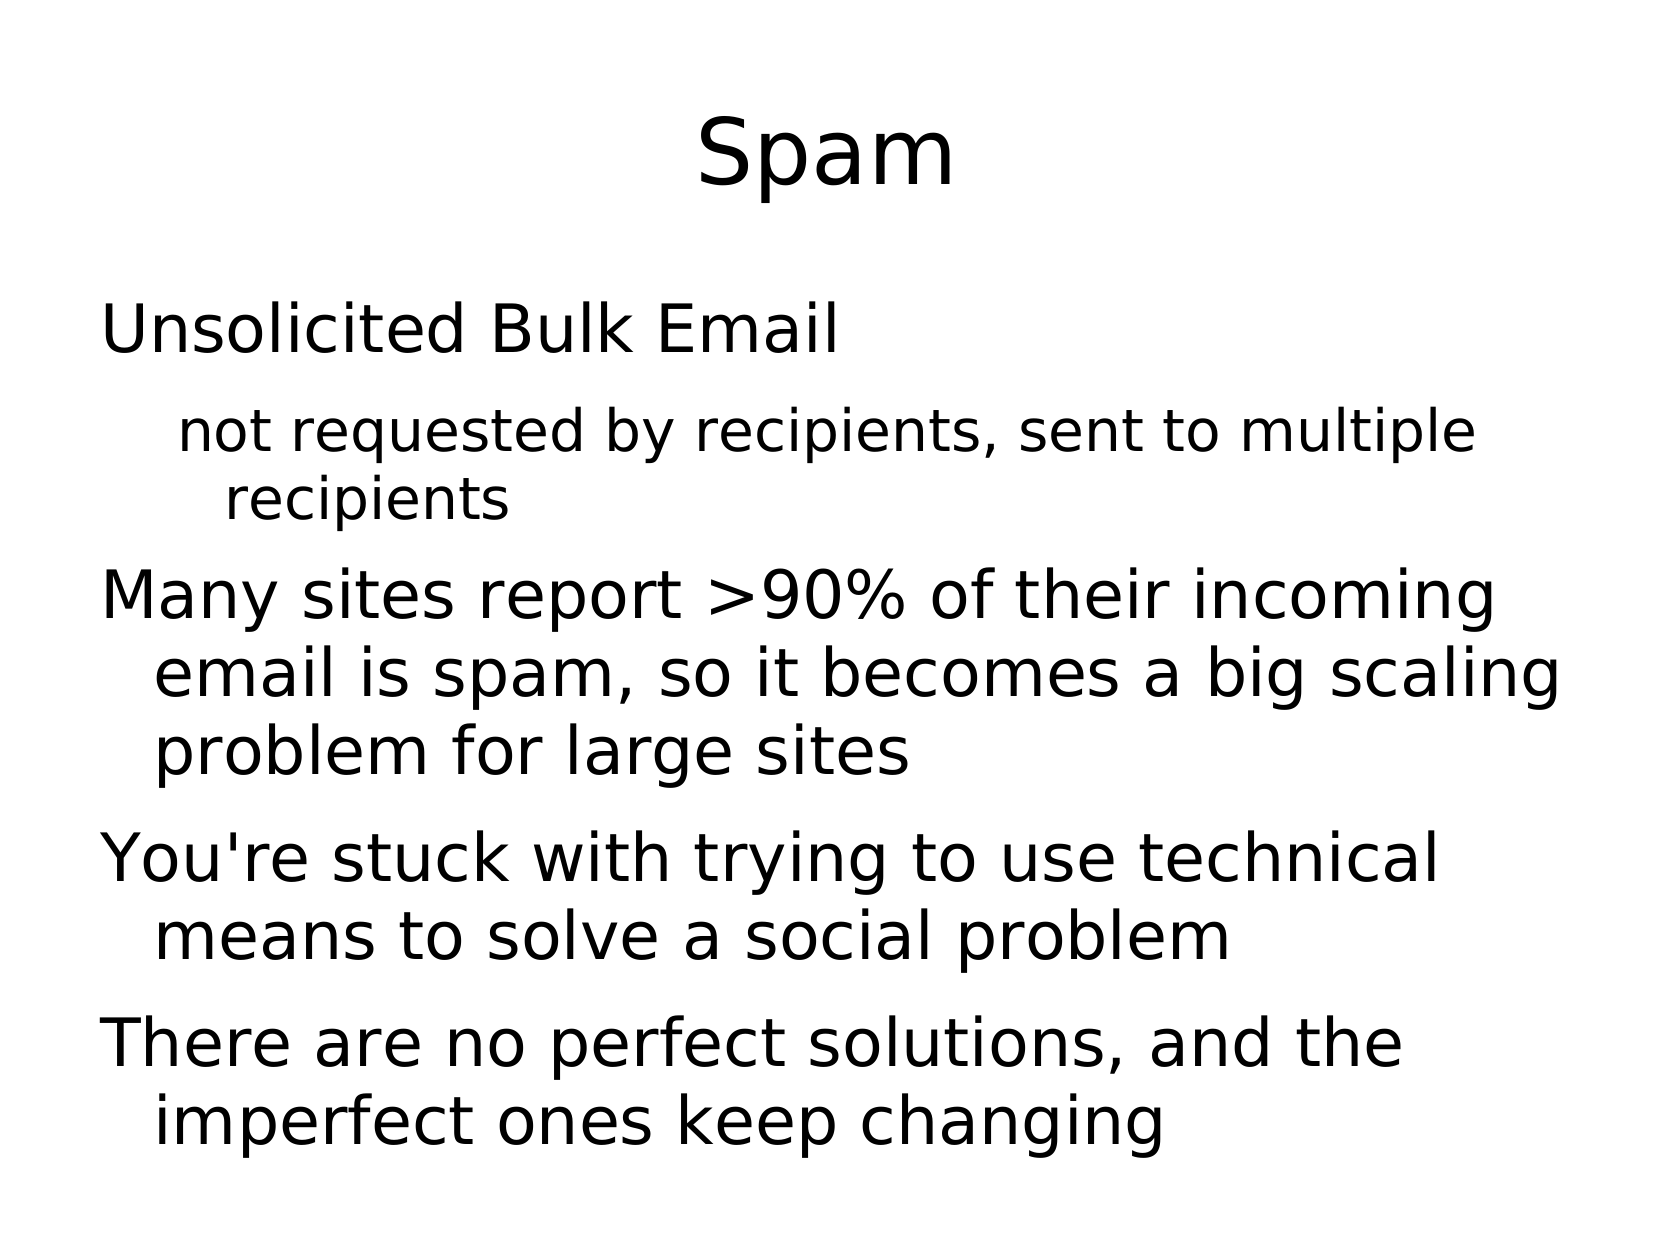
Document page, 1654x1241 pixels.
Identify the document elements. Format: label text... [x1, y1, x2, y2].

list Unsolicited Bulk Email not requested by recipients, sent to multiple recipients Many sites report >90% of their incoming email is spam, so it becomes a big scaling problem for large sites You're stuck with trying to use technical means to solve a social problem There are no perfect solutions, and the imperfect ones keep changing [82, 290, 1571, 1161]
title Spam [82, 49, 1571, 257]
